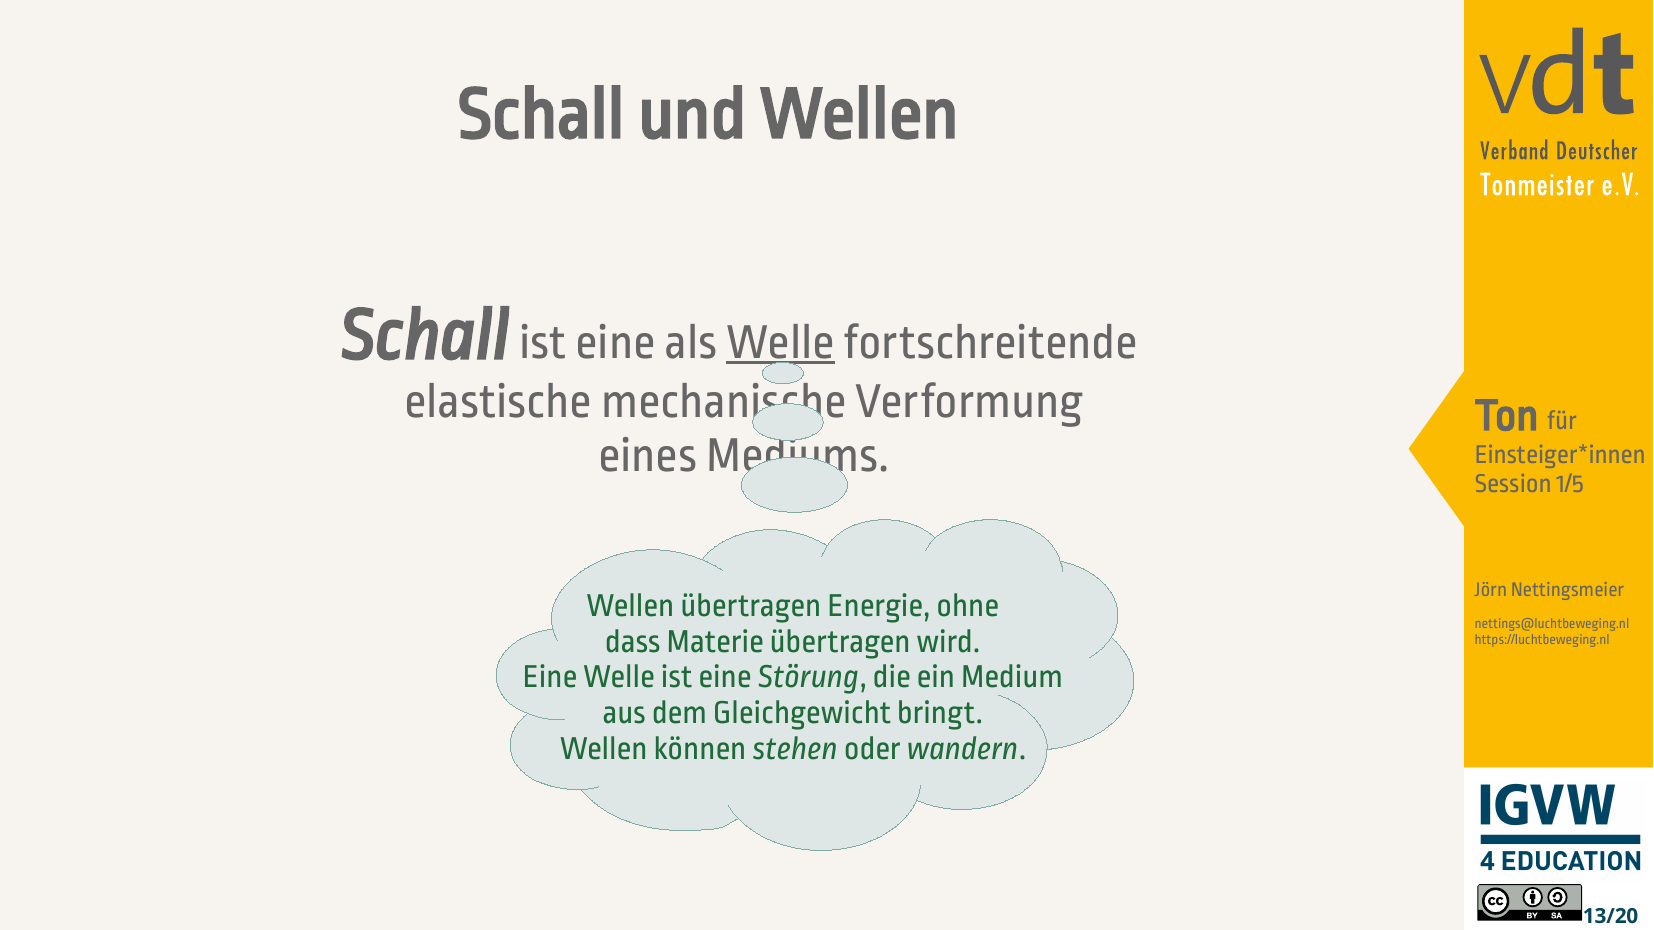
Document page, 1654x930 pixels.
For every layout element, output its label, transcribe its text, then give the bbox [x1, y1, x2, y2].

picture [1477, 780, 1646, 882]
title Schall und Wellen [82, 37, 1335, 193]
text_box Wellen übertragen Energie, ohne dass Materie übertragen wird. Eine Welle ist eine Störung, die ein Medium aus dem Gleichgewicht bringt. Wellen können stehen oder wandern. [741, 457, 848, 513]
list Schall ist eine als Welle fortschreitende elastische mechanische Verformung eines Mediums. [23, 295, 1394, 905]
text_box Wellen übertragen Energie, ohne dass Materie übertragen wird. Eine Welle ist eine Störung, die ein Medium aus dem Gleichgewicht bringt. Wellen können stehen oder wandern. [496, 519, 1134, 851]
